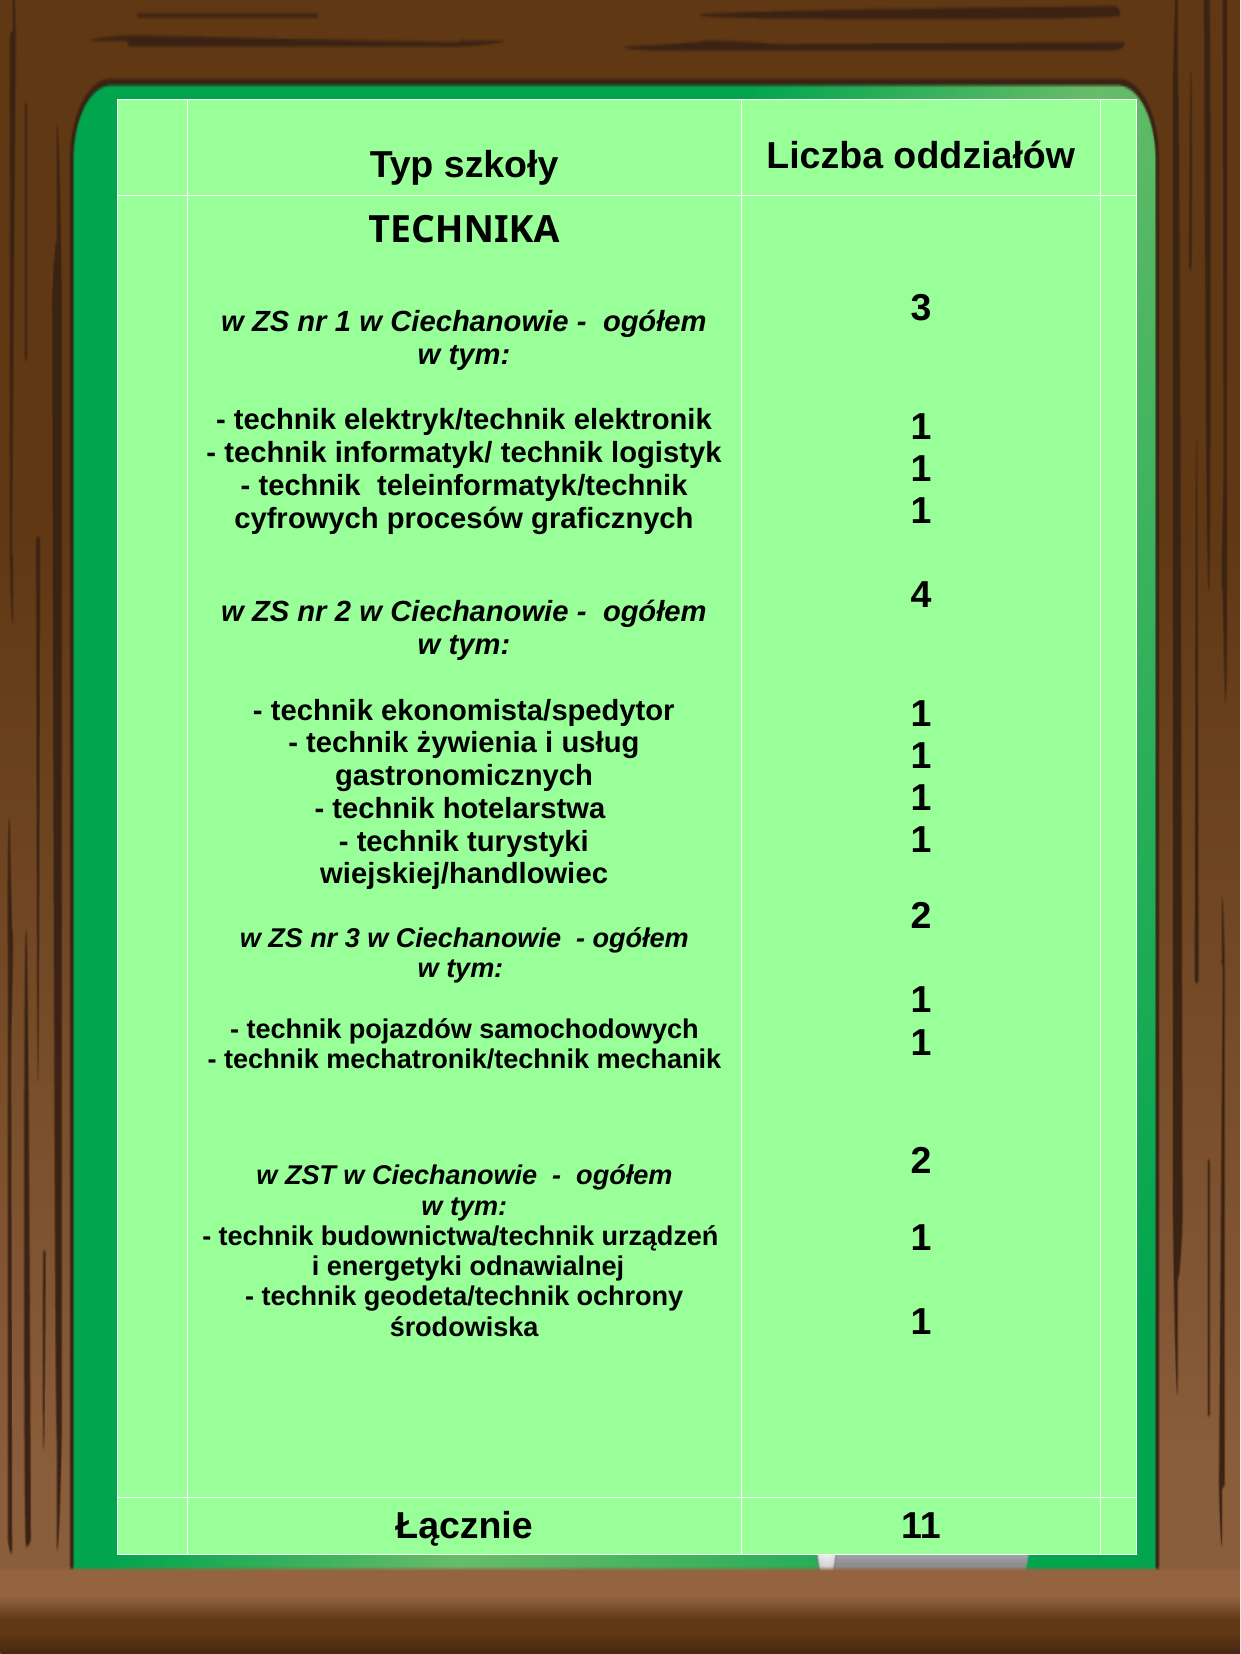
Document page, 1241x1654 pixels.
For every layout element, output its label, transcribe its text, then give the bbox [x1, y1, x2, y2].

table_cell Łącznie [188, 1498, 741, 1554]
table_cell [1101, 1498, 1136, 1554]
table_cell [1101, 196, 1136, 1497]
table_cell 11 [742, 1498, 1100, 1554]
table_header Typ szkoły [188, 100, 741, 195]
table_header [118, 100, 187, 195]
table_cell TECHNIKA w ZS nr 1 w Ciechanowie - ogółem w tym: - technik elektryk/technik elektronik - technik informatyk/ technik logistyk - technik teleinformatyk/technik cyfrowych procesów graficznych w ZS nr 2 w Ciechanowie - ogółem w tym: - technik ekonomista/spedytor - technik żywienia i usług gastronomicznych - technik hotelarstwa - technik turystyki wiejskiej/handlowiec w ZS nr 3 w Ciechanowie - ogółem w tym: - technik pojazdów samochodowych - technik mechatronik/technik mechanik w ZST w Ciechanowie - ogółem w tym: - technik budownictwa/technik urządzeń i energetyki odnawialnej - technik geodeta/technik ochrony środowiska [188, 196, 741, 1497]
table_header Liczba oddziałów [742, 100, 1100, 195]
table_header [1101, 100, 1136, 195]
table_cell [118, 196, 187, 1497]
picture [0, 0, 1241, 1654]
table_cell [118, 1498, 187, 1554]
table_cell 3 1 1 1 4 1 1 1 1 2 1 1 2 1 1 [742, 196, 1100, 1497]
